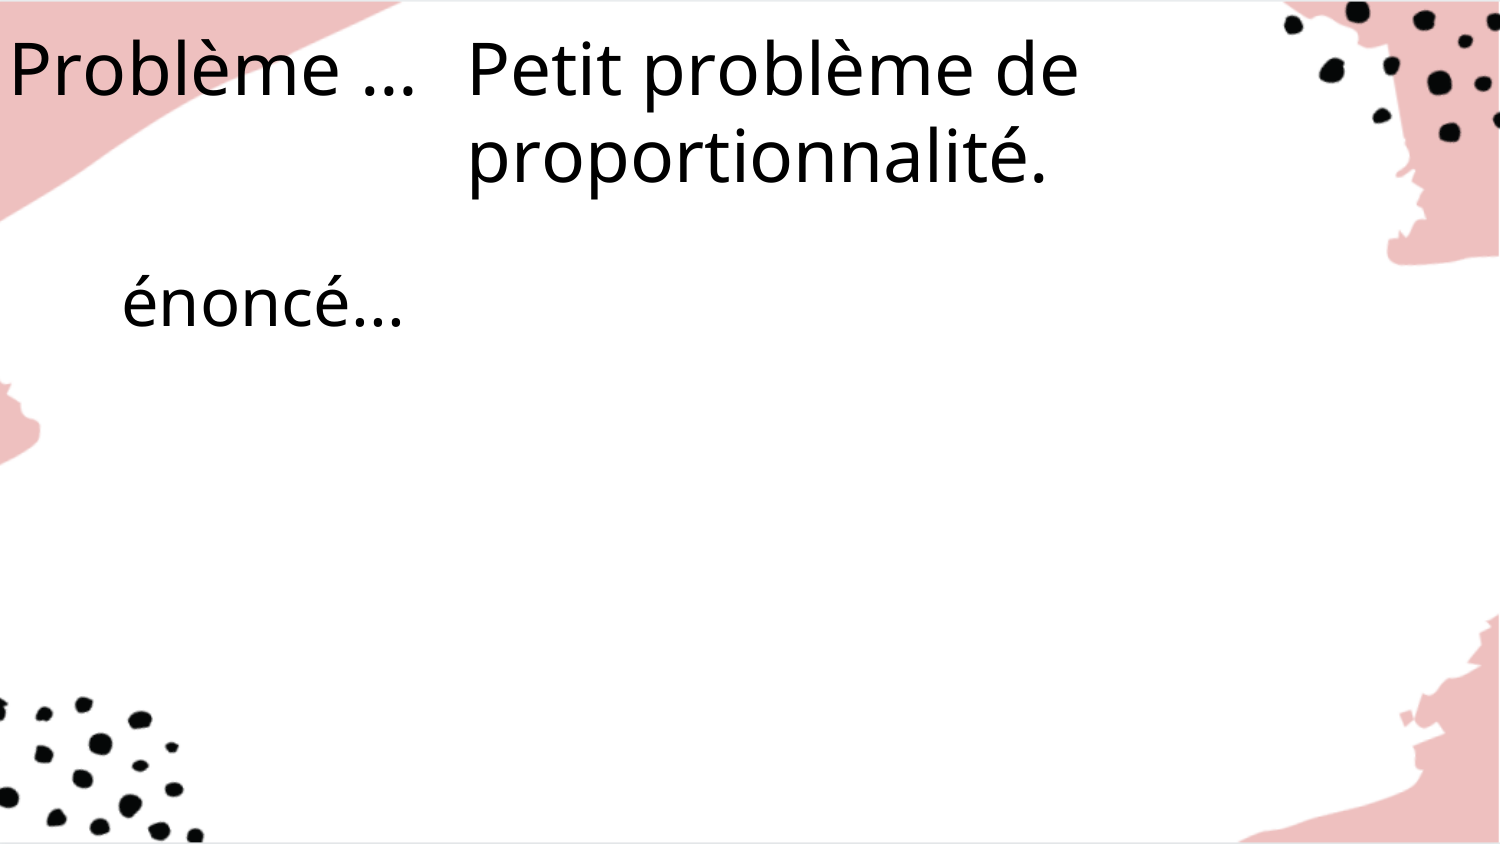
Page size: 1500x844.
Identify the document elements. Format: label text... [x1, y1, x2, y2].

text_box Problème … [0, 7, 691, 127]
text_box Petit problème de proportionnalité. [691, 7, 1148, 127]
text_box énoncé... [106, 245, 1381, 357]
picture [0, 0, 1500, 844]
